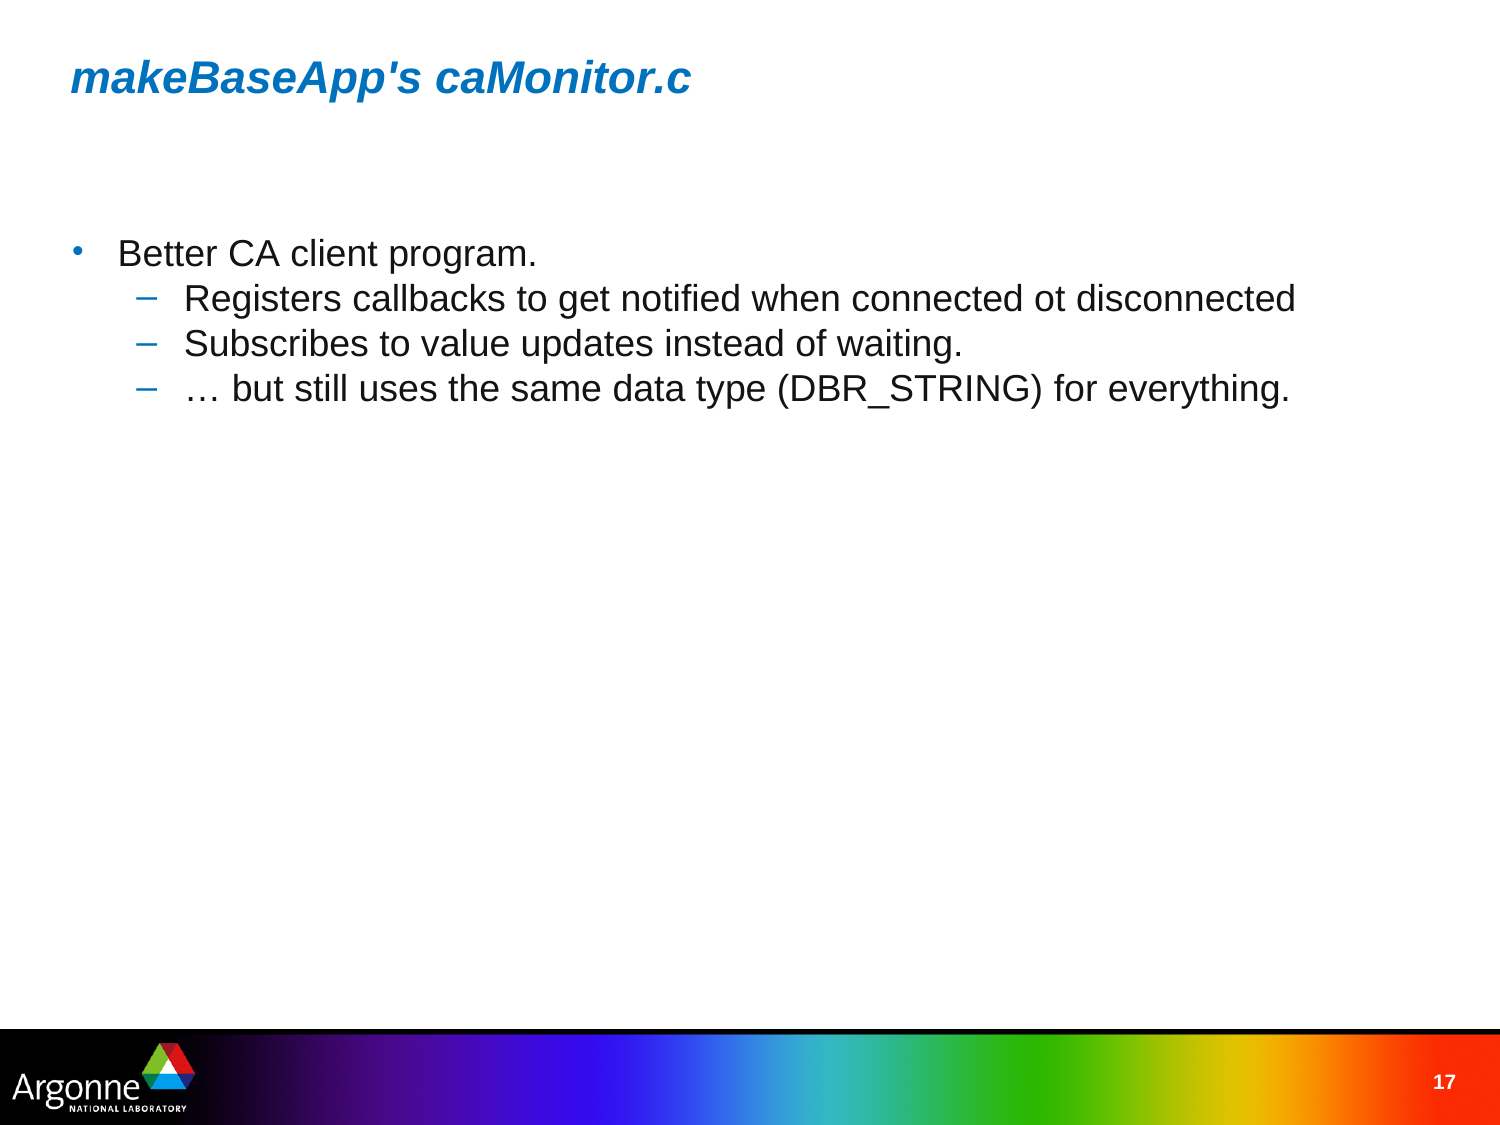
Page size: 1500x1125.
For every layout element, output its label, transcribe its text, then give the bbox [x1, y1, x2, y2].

picture [0, 1029, 1500, 1125]
title makeBaseApp's caMonitor.c [55, 54, 1361, 120]
list Better CA client program. Registers callbacks to get notified when connected ot disconnected Subscribes to value updates instead of waiting. … but still uses the same data type (DBR_STRING) for everything. [56, 229, 1359, 973]
